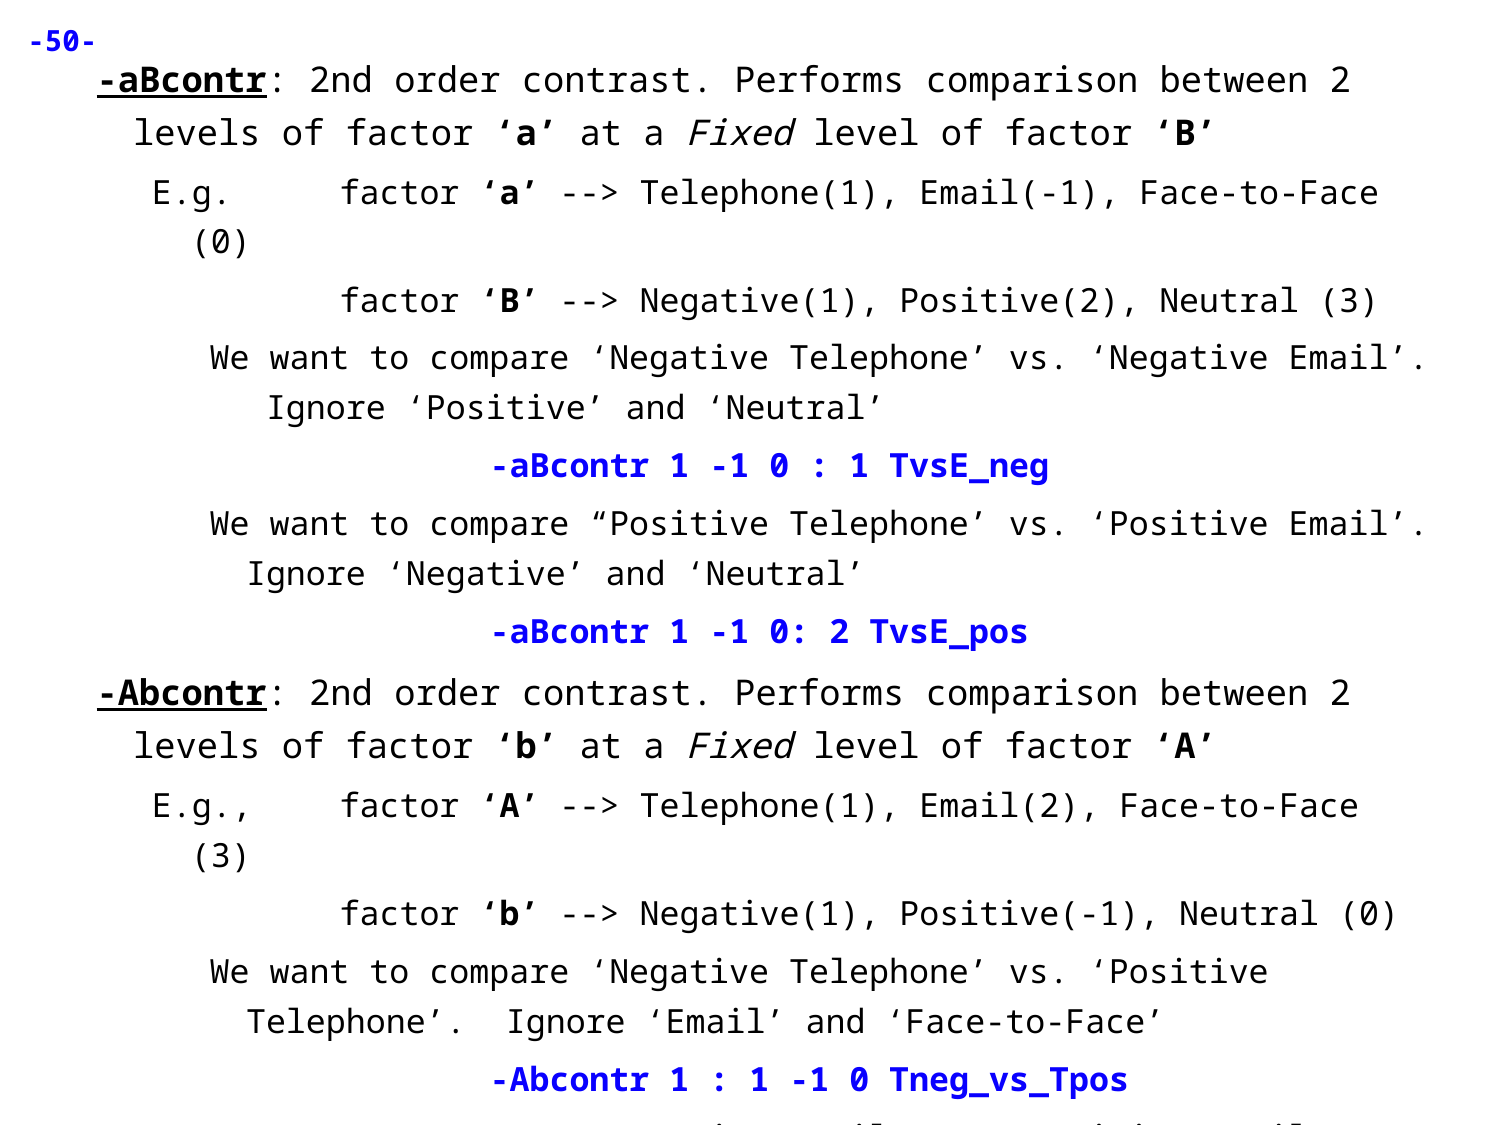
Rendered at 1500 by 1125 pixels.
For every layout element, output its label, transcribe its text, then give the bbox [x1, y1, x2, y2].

list -aBcontr: 2nd order contrast. Performs comparison between 2 levels of factor ‘a’ at a Fixed level of factor ‘B’ E.g. factor ‘a’ --> Telephone(1), Email(-1), Face-to-Face (0) factor ‘B’ --> Negative(1), Positive(2), Neutral (3) We want to compare ‘Negative Telephone’ vs. ‘Negative Email’. Ignore ‘Positive’ and ‘Neutral’ -aBcontr 1 -1 0 : 1 TvsE_neg We want to compare “Positive Telephone’ vs. ‘Positive Email’. Ignore ‘Negative’ and ‘Neutral’ -aBcontr 1 -1 0: 2 TvsE_pos -Abcontr: 2nd order contrast. Performs comparison between 2 levels of factor ‘b’ at a Fixed level of factor ‘A’ E.g., factor ‘A’ --> Telephone(1), Email(2), Face-to-Face (3) factor ‘b’ --> Negative(1), Positive(-1), Neutral (0) We want to compare ‘Negative Telephone’ vs. ‘Positive Telephone’. Ignore ‘Email’ and ‘Face-to-Face’ -Abcontr 1 : 1 -1 0 Tneg_vs_Tpos We want to compare “Negative Email’ vs. ‘Positive Email’. Ignore ‘Telephone’ and ‘Face-to-Face’ -Abcontr 2 : 1 -1 0 Eneg_vs_Epos [24, 41, 1450, 1125]
